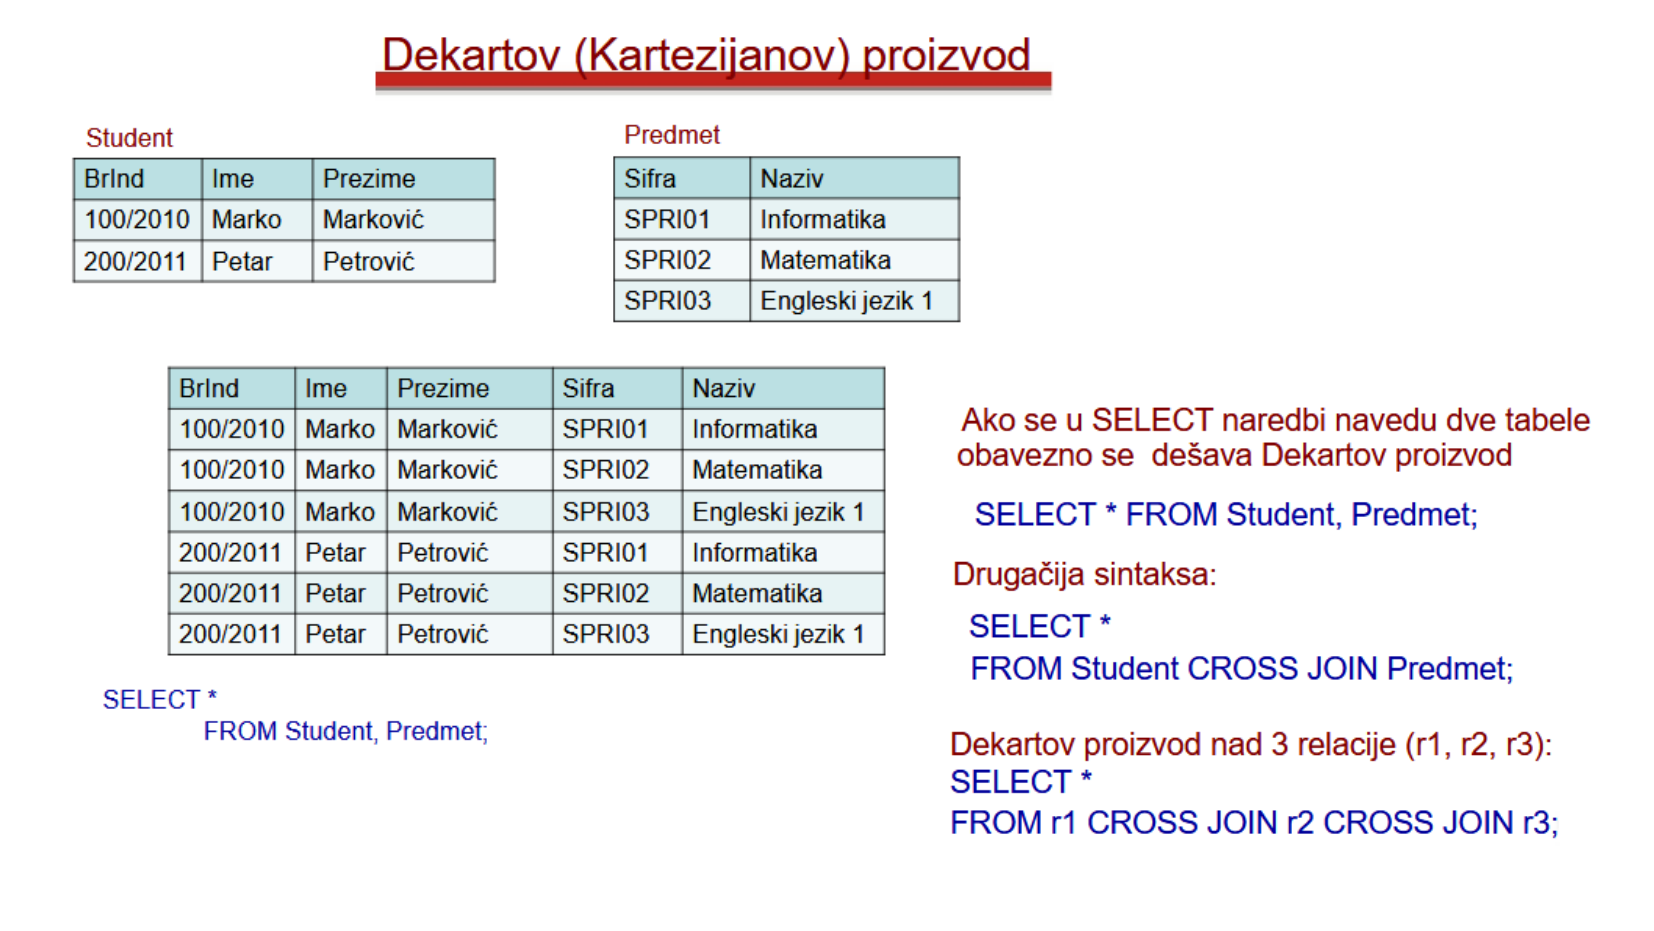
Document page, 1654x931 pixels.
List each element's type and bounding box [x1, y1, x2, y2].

picture [13, 11, 1607, 863]
